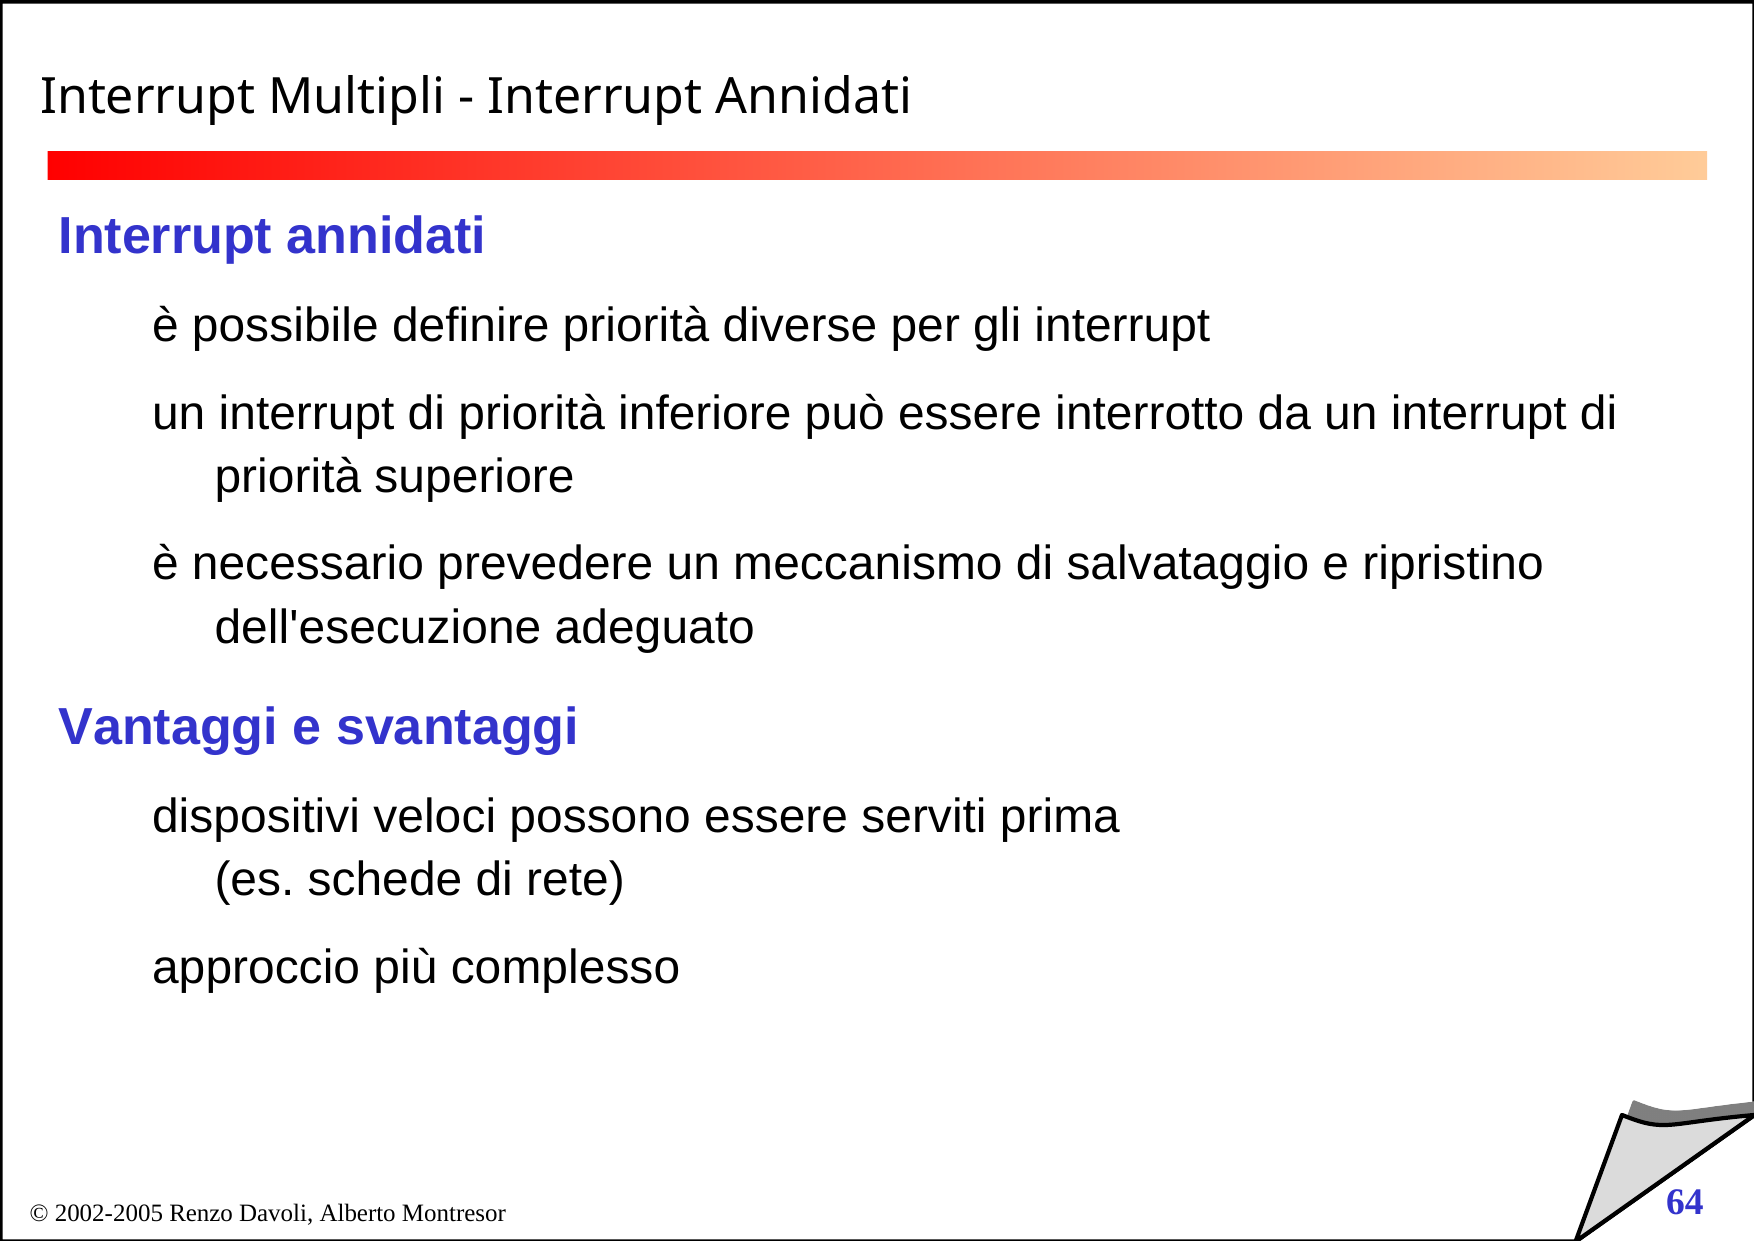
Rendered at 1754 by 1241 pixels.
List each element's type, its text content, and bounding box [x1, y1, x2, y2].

list Interrupt annidati è possibile definire priorità diverse per gli interrupt un interrupt di priorità inferiore può essere interrotto da un interrupt di priorità superiore è necessario prevedere un meccanismo di salvataggio e ripristino dell'esecuzione adeguato Vantaggi e svantaggi dispositivi veloci possono essere serviti prima (es. schede di rete) approccio più complesso [58, 206, 1696, 1015]
title Interrupt Multipli - Interrupt Annidati [40, 49, 1714, 144]
